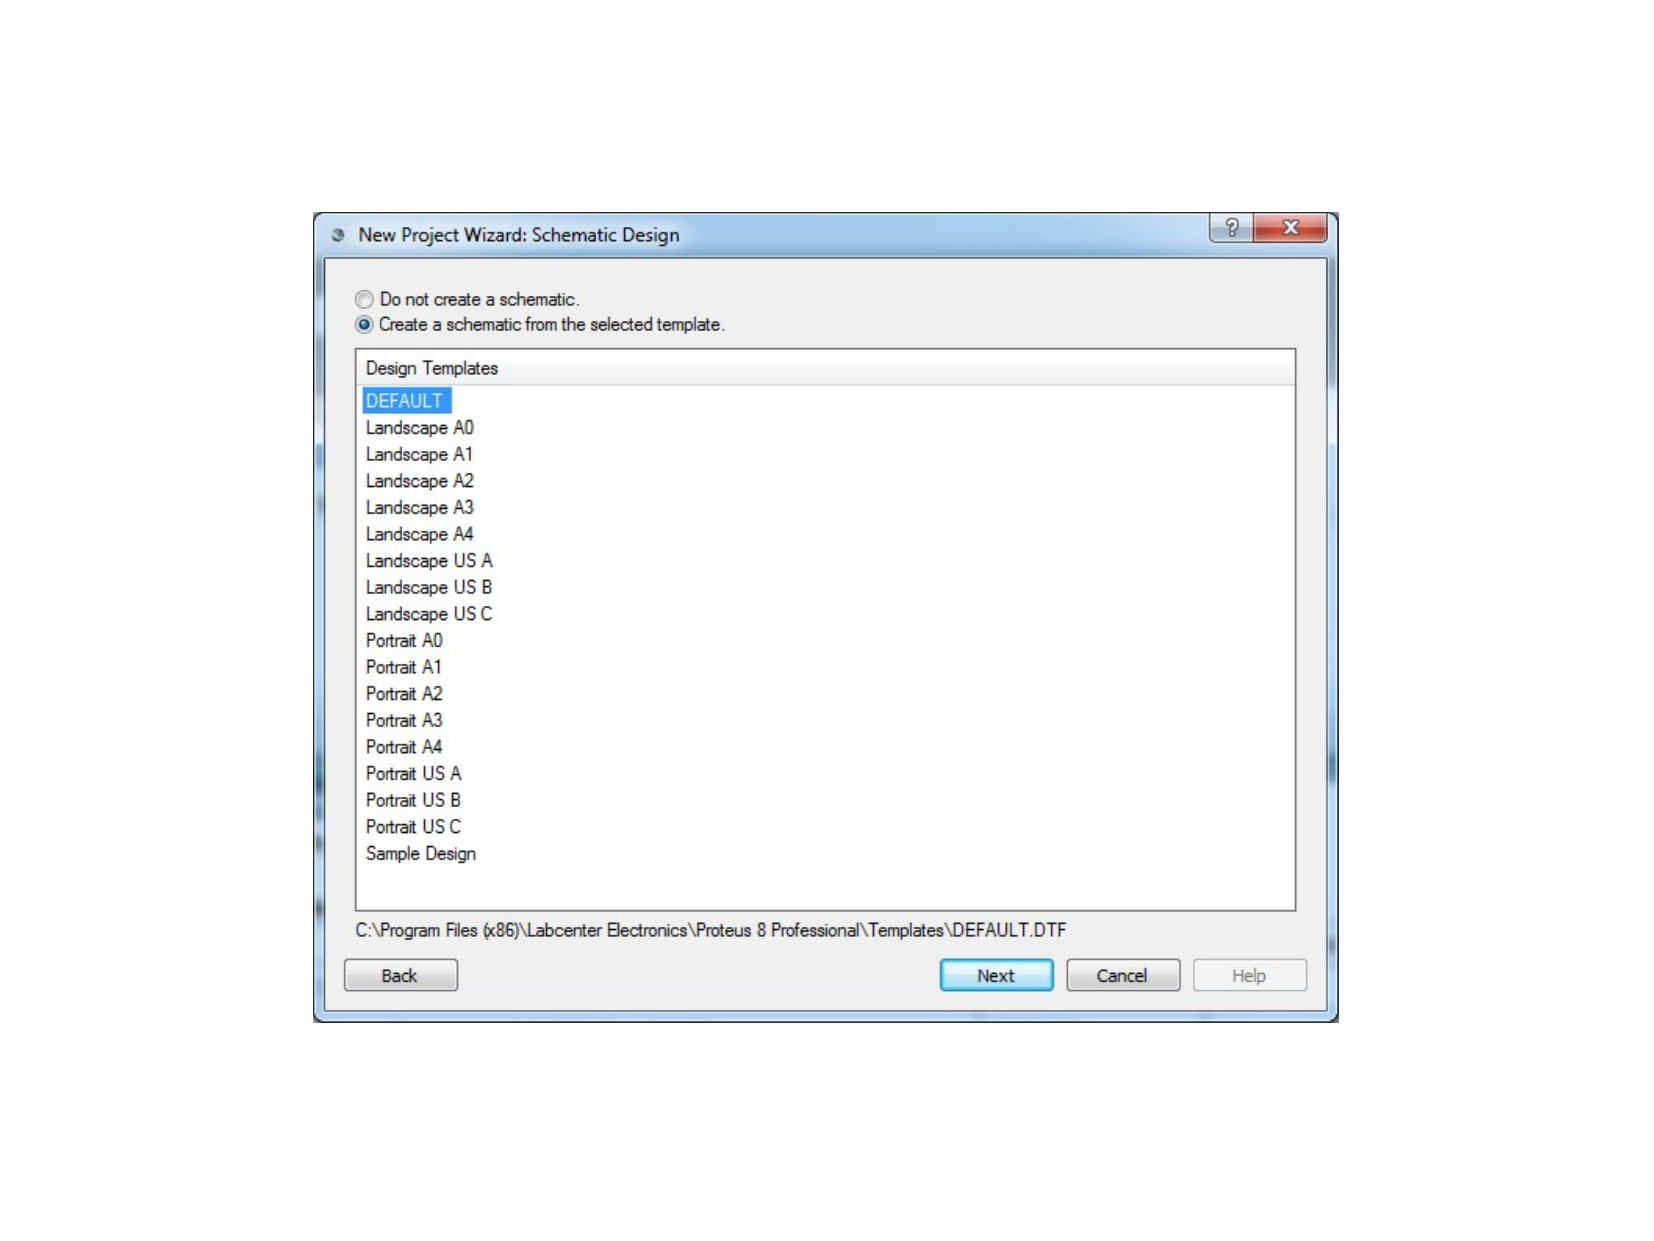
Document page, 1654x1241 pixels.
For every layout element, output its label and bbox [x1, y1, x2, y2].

picture [313, 212, 1339, 1023]
